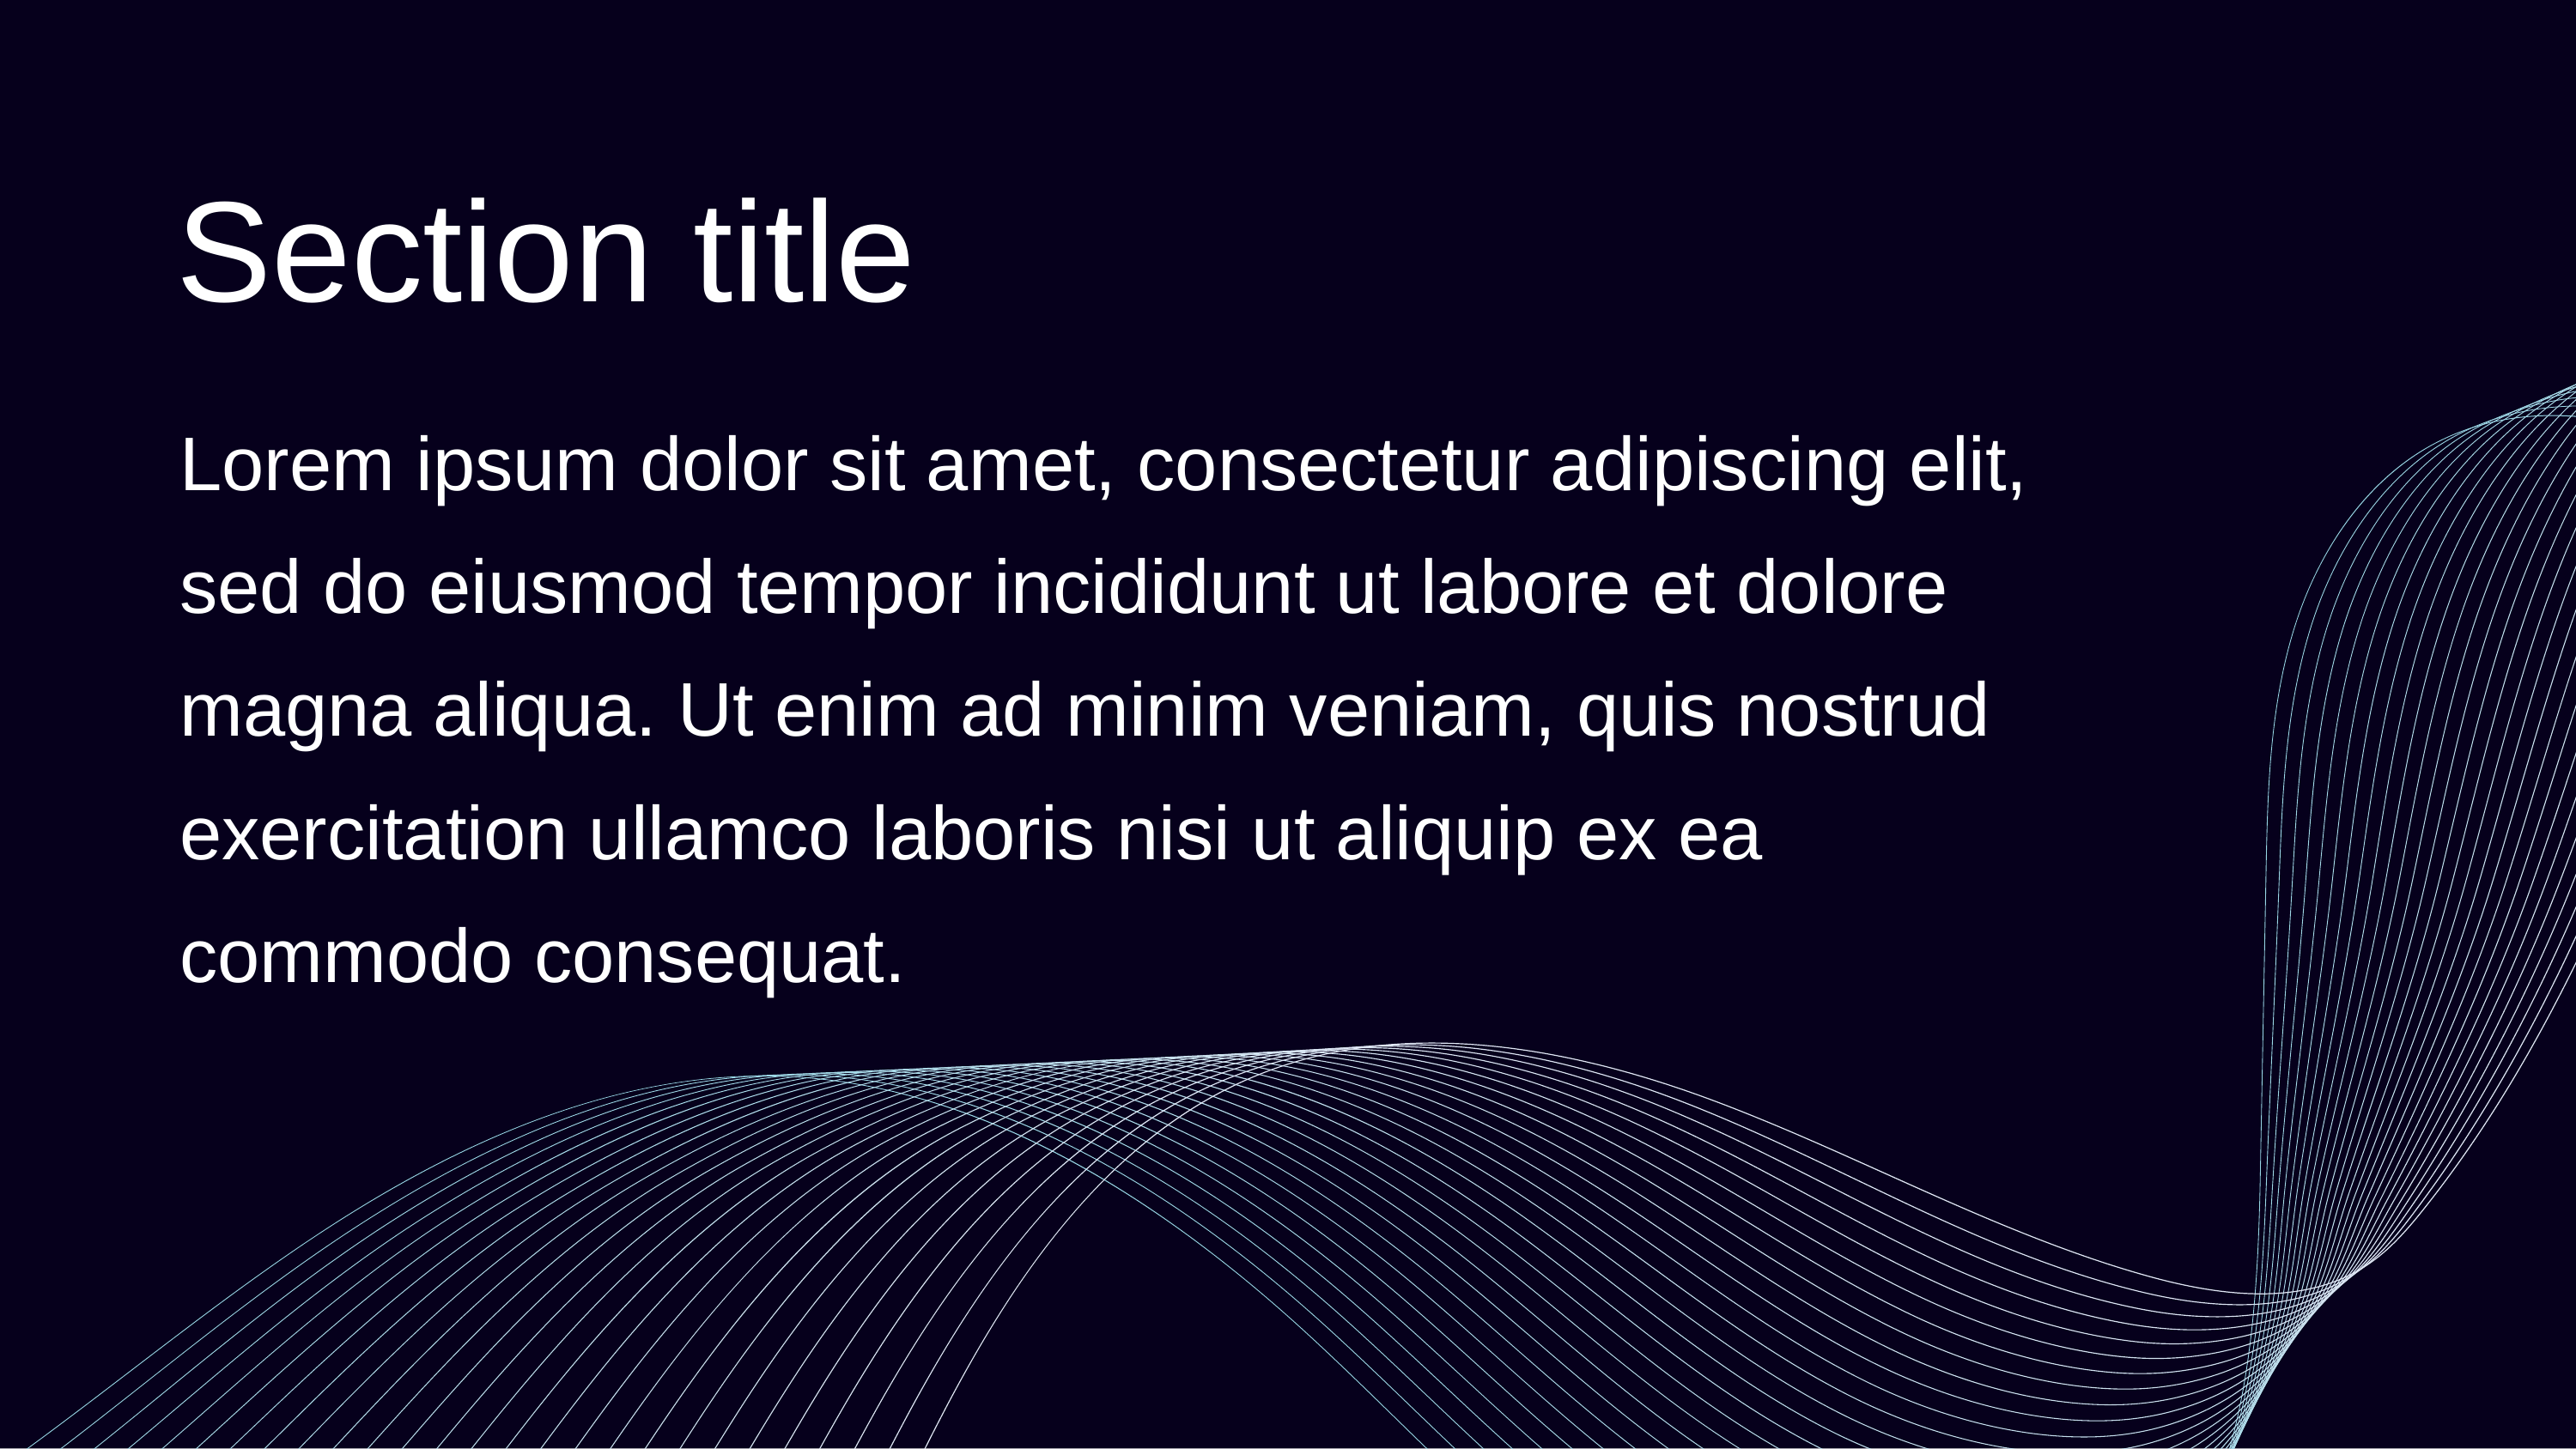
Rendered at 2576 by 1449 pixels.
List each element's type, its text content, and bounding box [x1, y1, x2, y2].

text_box Lorem ipsum dolor sit amet, consectetur adipiscing elit, sed do eiusmod tempor incididunt ut labore et dolore magna aliqua. Ut enim ad minim veniam, quis nostrud exercitation ullamco laboris nisi ut aliquip ex ea commodo consequat. [178, 380, 2087, 998]
title Section title [174, 156, 2448, 365]
